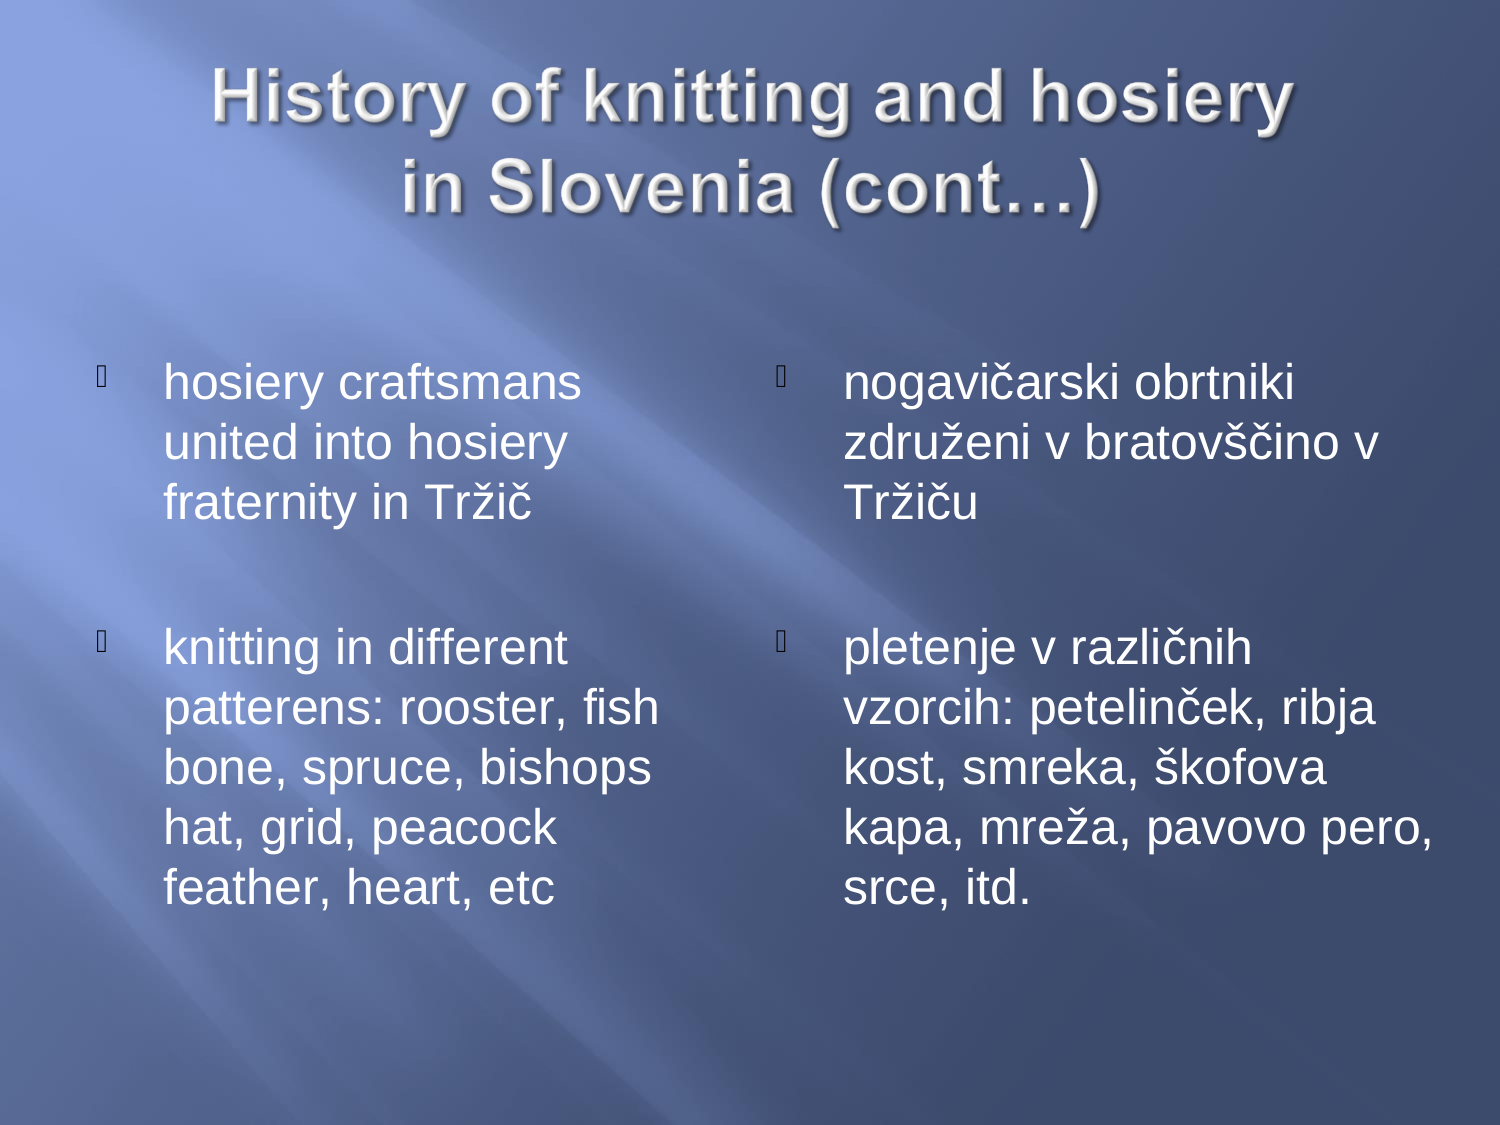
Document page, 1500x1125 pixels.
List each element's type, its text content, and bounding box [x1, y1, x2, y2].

picture [0, 0, 1500, 1125]
text_box [75, 21, 1426, 269]
list hosiery craftsmans united into hosiery fraternity in Tržič knitting in different patterens: rooster, fish bone, spruce, bishops hat, grid, peacock feather, heart, etc [58, 269, 739, 1071]
list nogavičarski obrtniki združeni v bratovščino v Tržiču pletenje v različnih vzorcih: petelinček, ribja kost, smreka, škofova kapa, mreža, pavovo pero, srce, itd. [738, 269, 1454, 1055]
